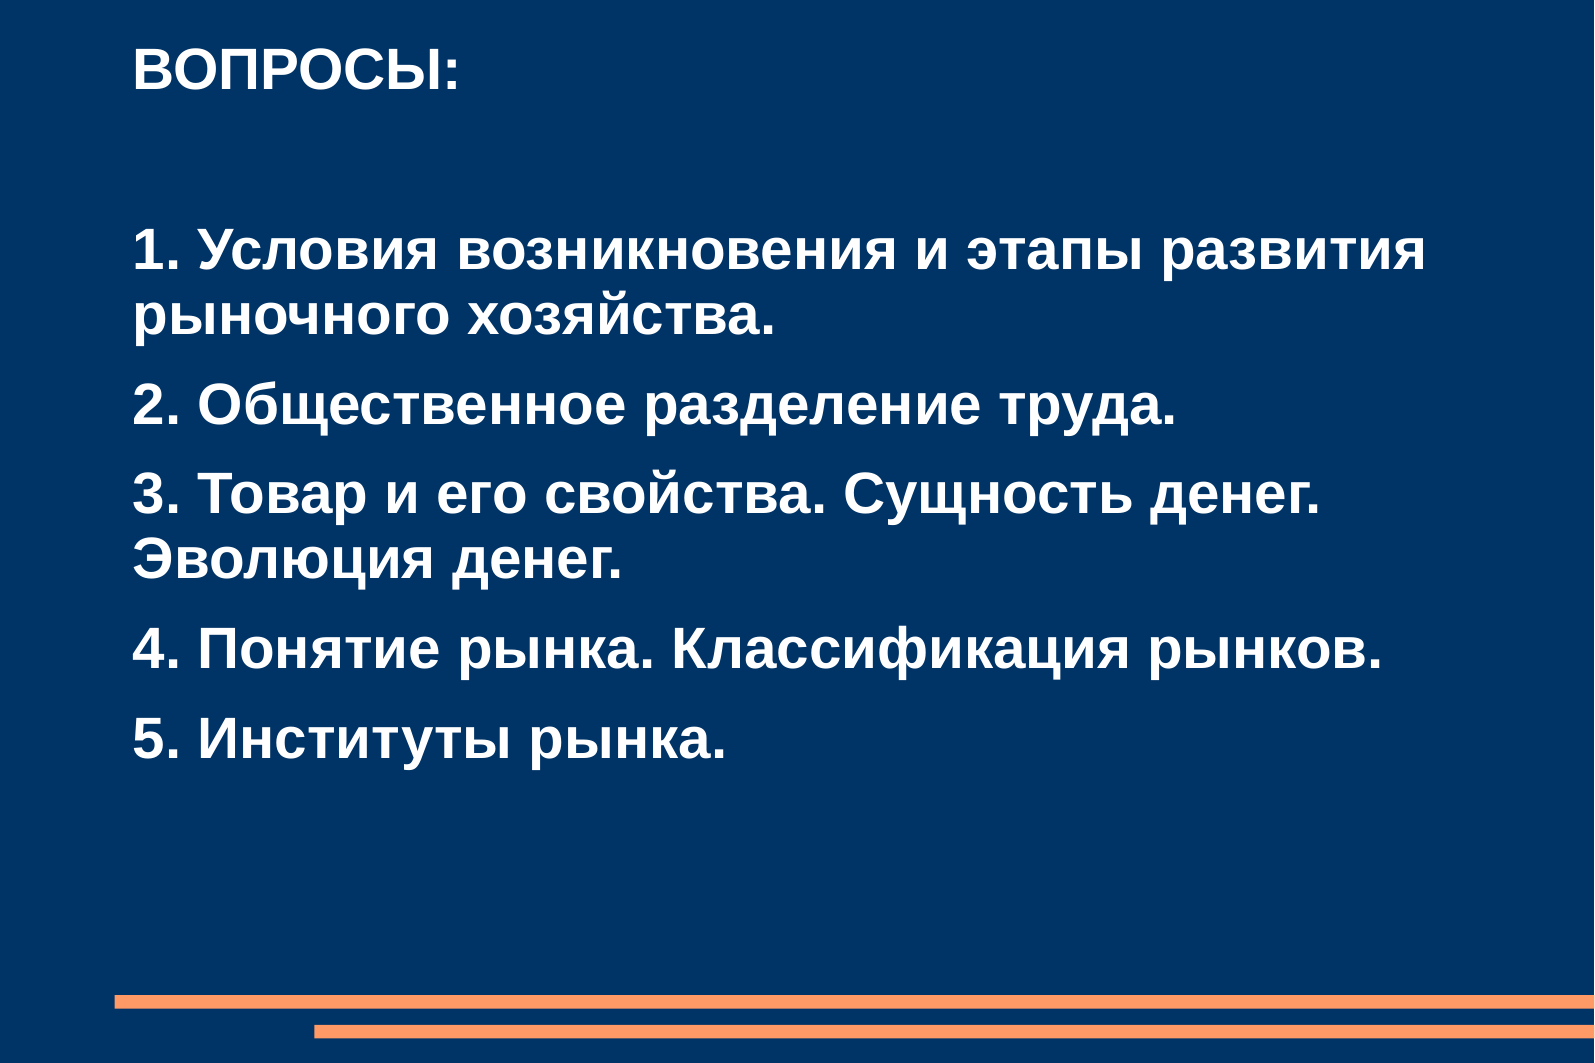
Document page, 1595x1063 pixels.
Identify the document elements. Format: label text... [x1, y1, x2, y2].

text_box ВОПРОСЫ: 1. Условия возникновения и этапы развития рыночного хозяйства. 2. Общественное разделение труда. 3. Товар и его свойства. Сущность денег. Эволюция денег. 4. Понятие рынка. Классификация рынков. 5. Институты рынка. [118, 29, 1506, 840]
